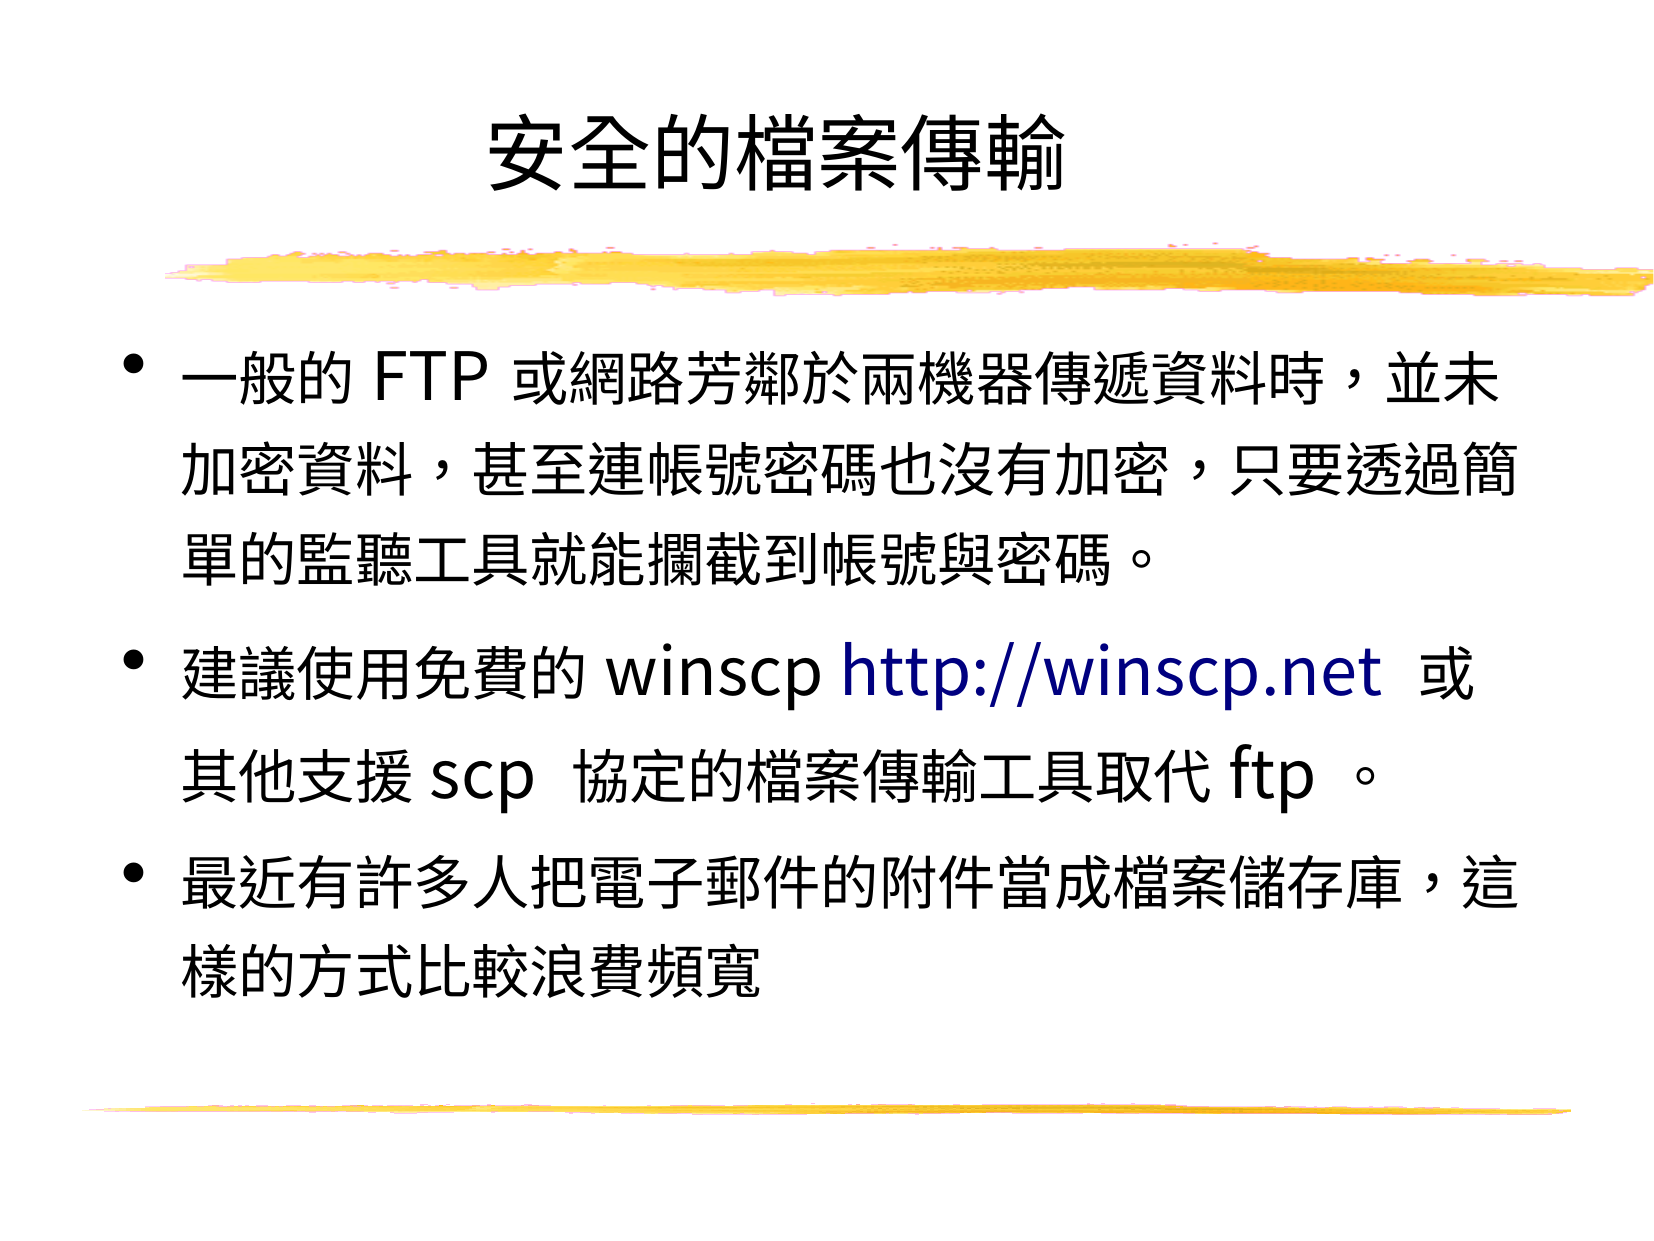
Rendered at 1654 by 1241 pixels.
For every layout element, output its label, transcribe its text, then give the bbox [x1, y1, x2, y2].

title 安全的檔案傳輸 [73, 41, 1479, 249]
picture [165, 237, 1654, 308]
list 一般的FTP或網路芳鄰於兩機器傳遞資料時，並未加密資料，甚至連帳號密碼也沒有加密，只要透過簡單的監聽工具就能攔截到帳號與密碼。 建議使用免費的winscp http://winscp.net 或其他支援scp 協定的檔案傳輸工具取代ftp。 最近有許多人把電子郵件的附件當成檔案儲存庫，這樣的方式比較浪費頻寬 [124, 316, 1530, 1062]
picture [82, 1102, 1571, 1117]
